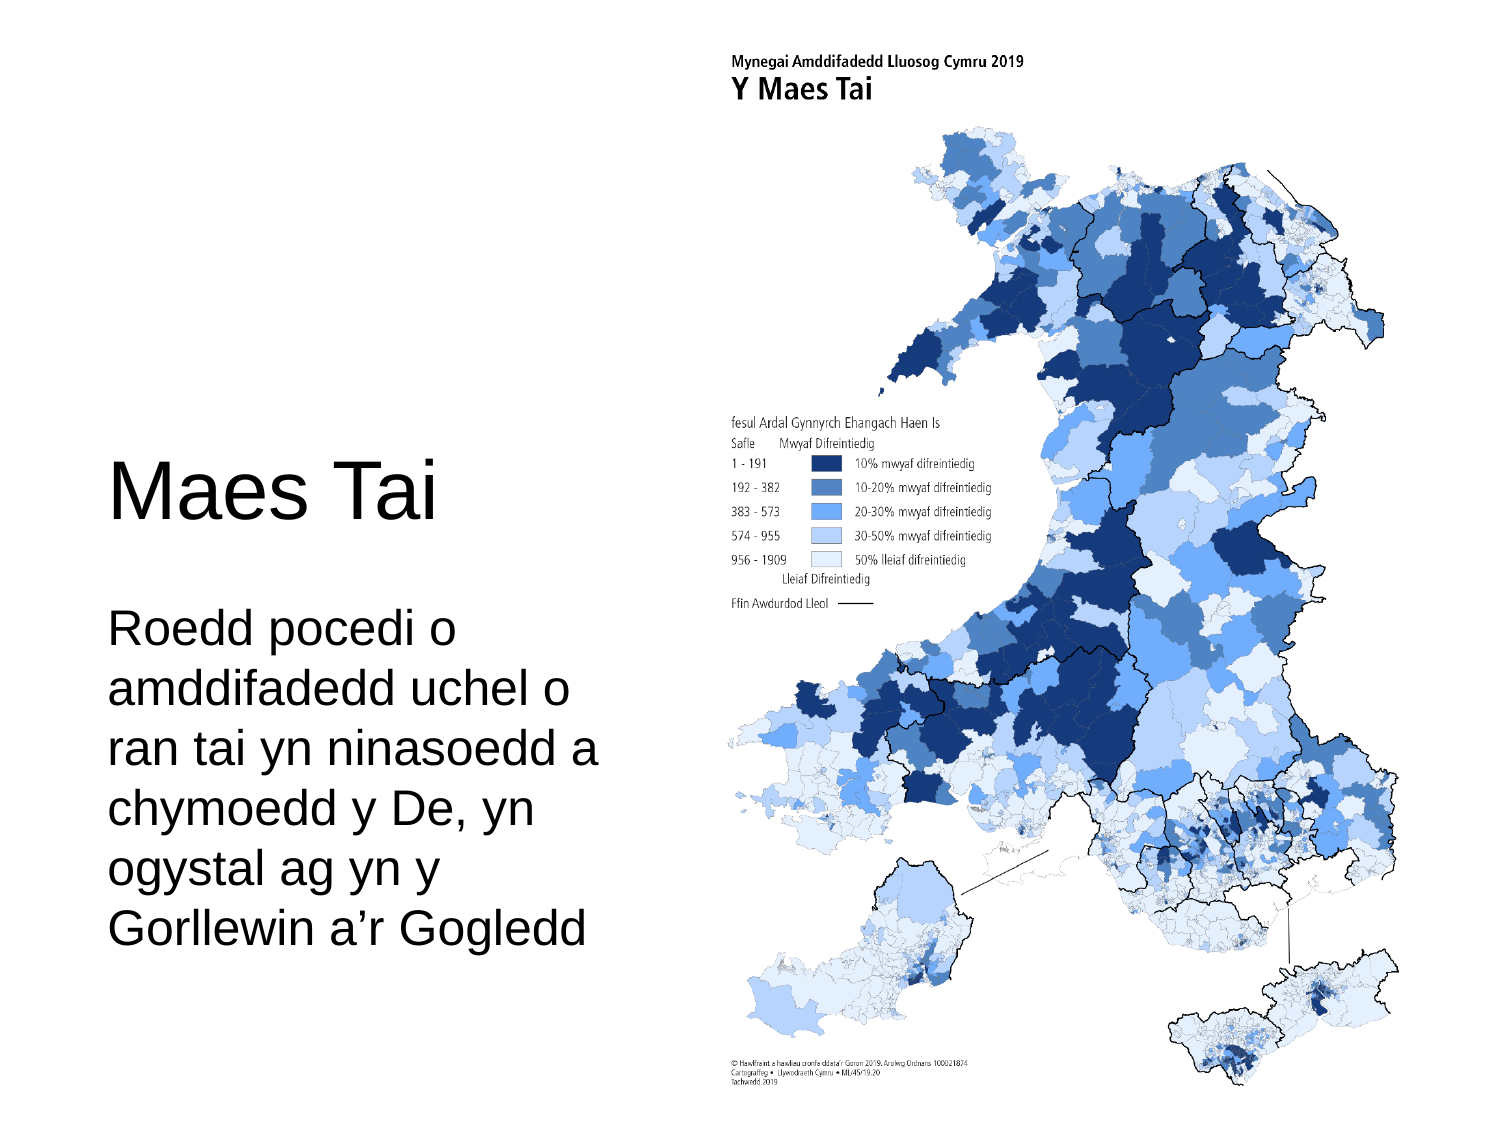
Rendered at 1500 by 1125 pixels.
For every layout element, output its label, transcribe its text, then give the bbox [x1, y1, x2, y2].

picture [647, 0, 1444, 1125]
title Maes Tai Roedd pocedi o amddifadedd uchel o ran tai yn ninasoedd a chymoedd y De, yn ogystal ag yn y Gorllewin a’r Gogledd [80, 428, 626, 658]
